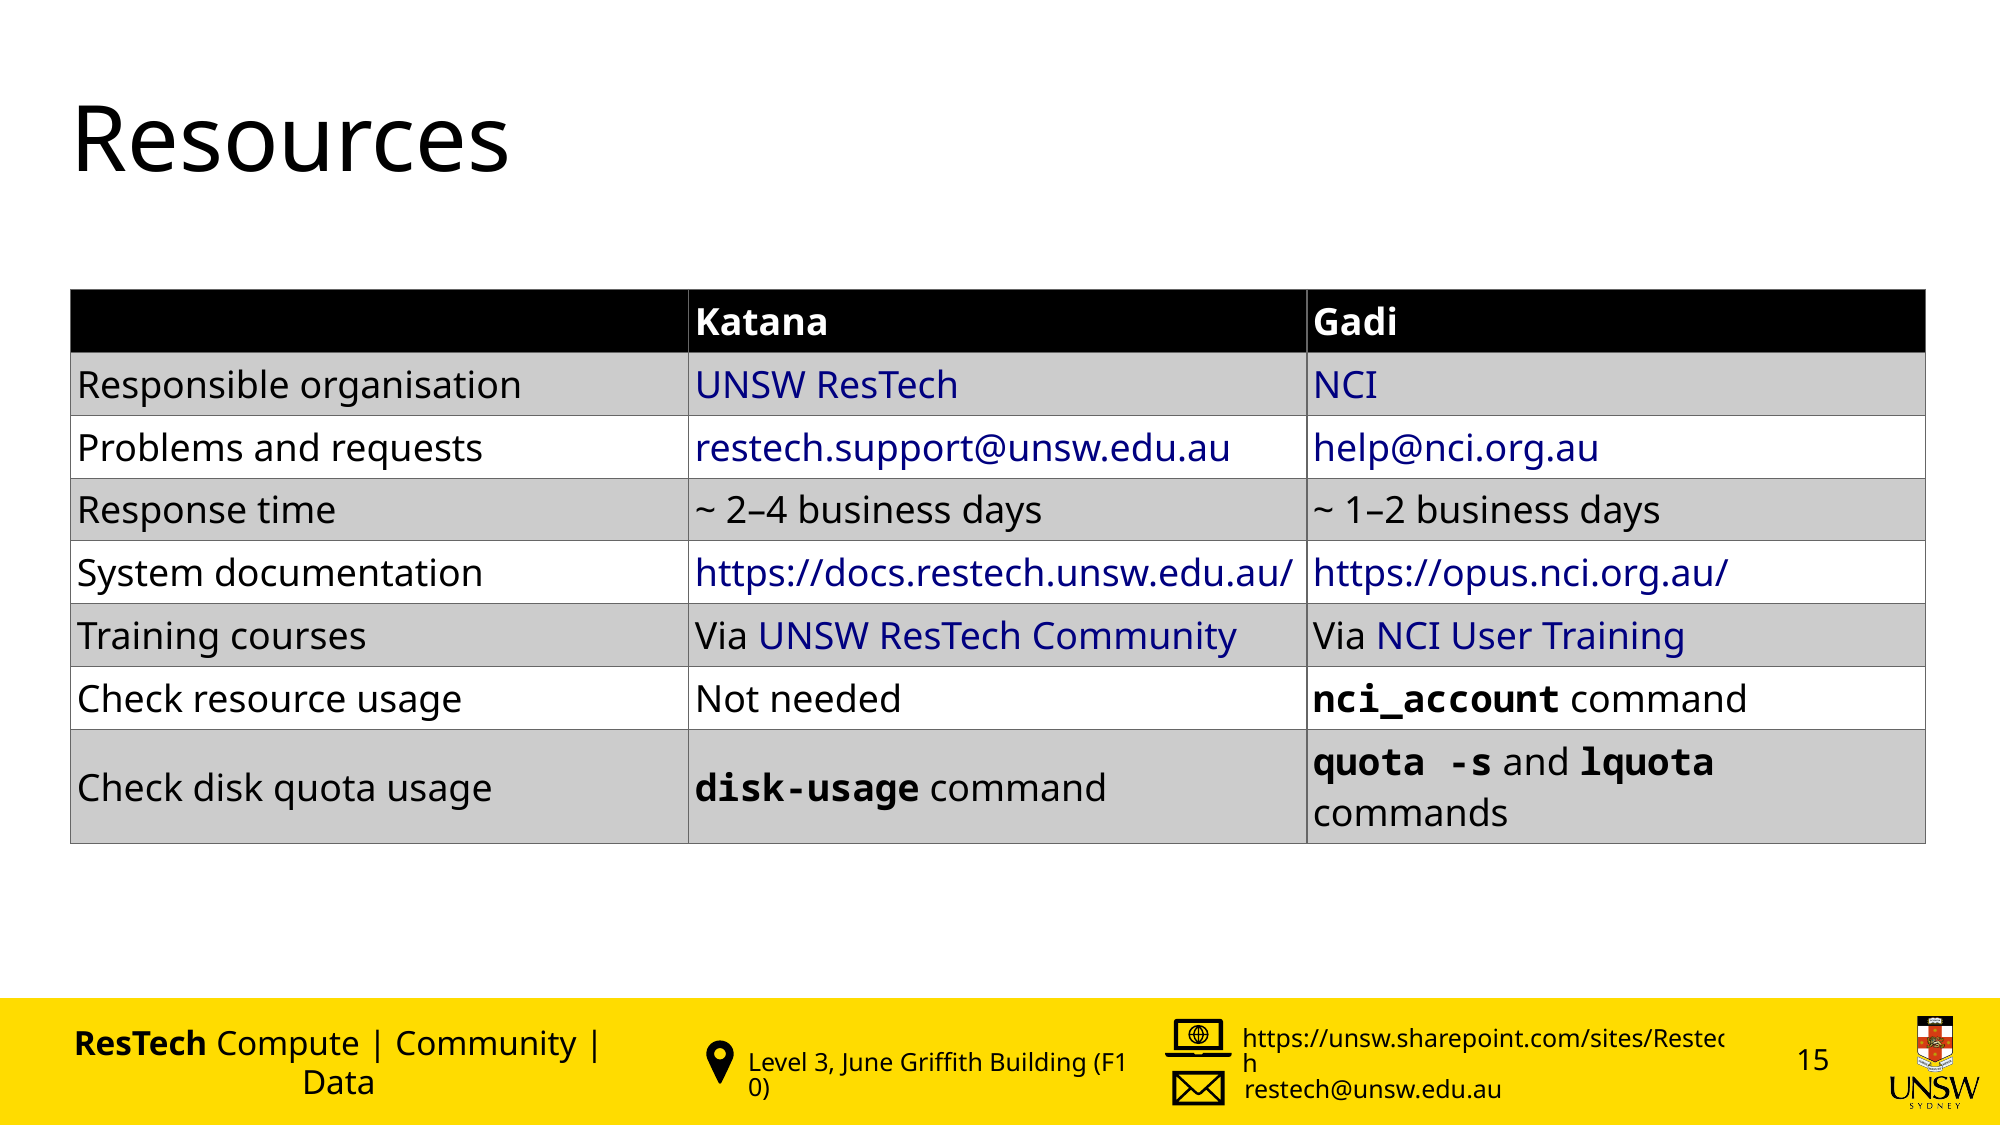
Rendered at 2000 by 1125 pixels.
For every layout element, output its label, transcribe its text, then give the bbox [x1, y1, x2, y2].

table_cell help@nci.org.au [1308, 416, 1925, 478]
title Resources [70, 41, 1926, 231]
table_cell UNSW ResTech [689, 353, 1306, 415]
table_cell Via NCI User Training [1308, 604, 1925, 666]
table_cell Check resource usage [71, 667, 688, 729]
table_header Katana [689, 290, 1306, 352]
table_cell nci_account command [1308, 667, 1925, 729]
table_cell Problems and requests [71, 416, 688, 478]
table_cell quota -s and lquota commands [1308, 730, 1925, 843]
table_header [71, 290, 688, 352]
table_cell NCI [1308, 353, 1925, 415]
table_cell ~ 1–2 business days [1308, 479, 1925, 540]
table_cell Training courses [71, 604, 688, 666]
table_cell System documentation [71, 541, 688, 603]
table_header Gadi [1308, 290, 1925, 352]
table_cell Response time [71, 479, 688, 540]
table_cell https://opus.nci.org.au/ [1308, 541, 1925, 603]
table_cell https://docs.restech.unsw.edu.au/ [689, 541, 1306, 603]
table_cell Via UNSW ResTech Community [689, 604, 1306, 666]
table_cell Responsible organisation [71, 353, 688, 415]
table_cell disk-usage command [689, 730, 1306, 843]
table_cell Not needed [689, 667, 1306, 729]
picture [1890, 1016, 1980, 1109]
table_cell restech.support@unsw.edu.au [689, 416, 1306, 478]
table_cell Check disk quota usage [71, 730, 688, 843]
table_cell ~ 2–4 business days [689, 479, 1306, 540]
